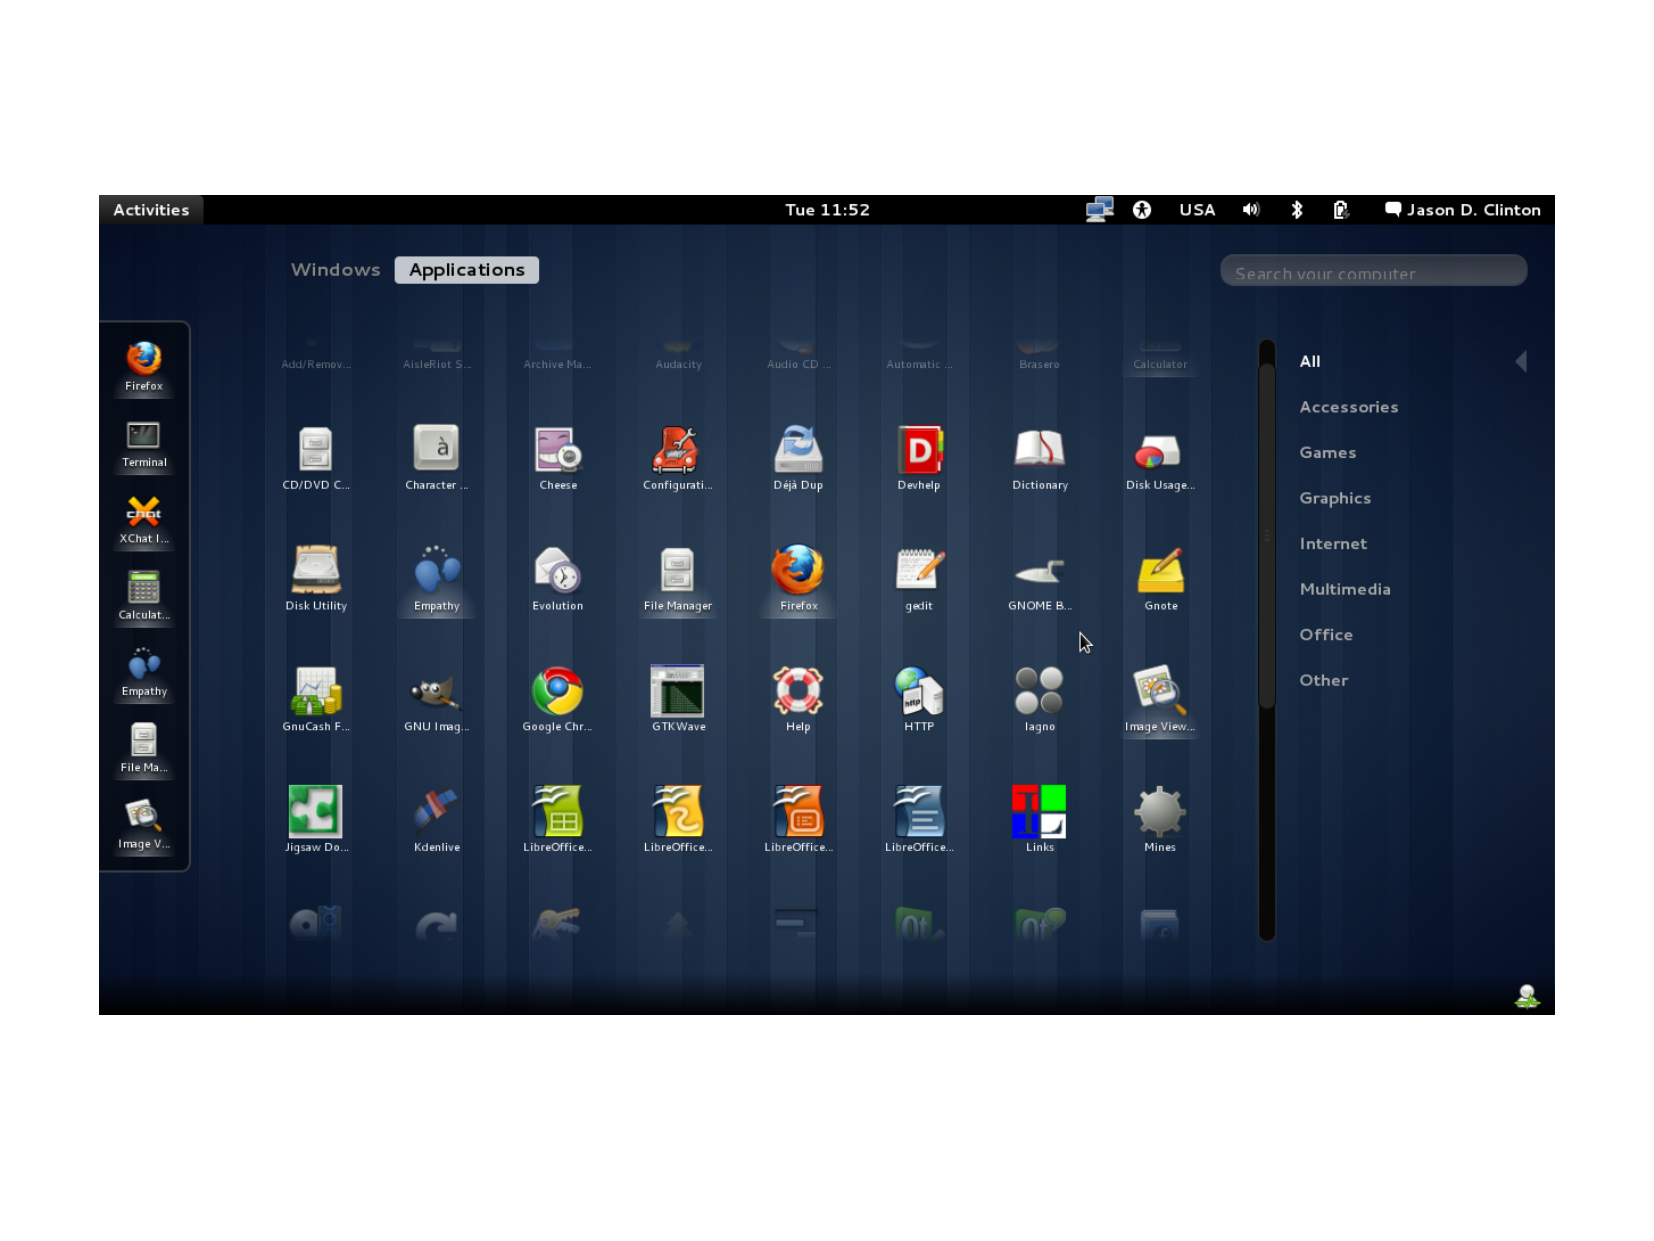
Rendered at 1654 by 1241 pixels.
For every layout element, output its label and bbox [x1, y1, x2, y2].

picture [99, 195, 1555, 1015]
